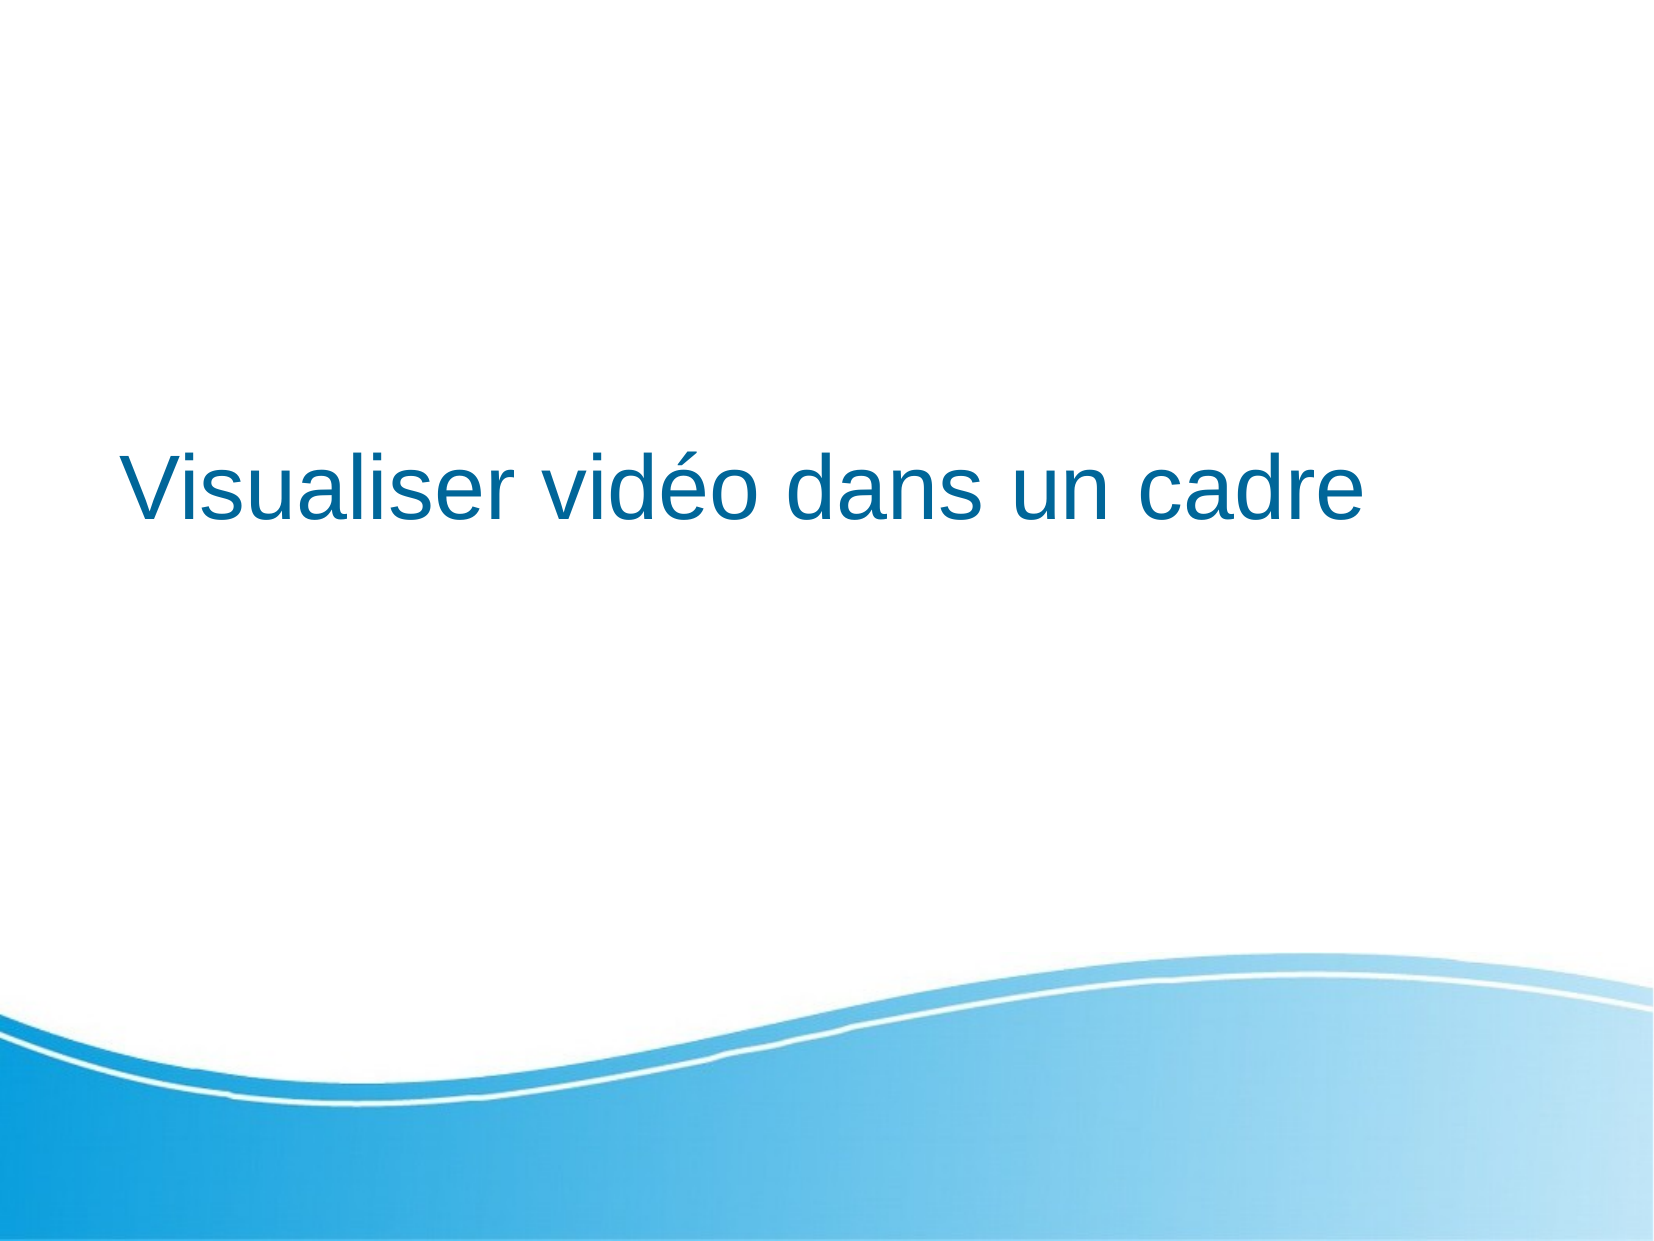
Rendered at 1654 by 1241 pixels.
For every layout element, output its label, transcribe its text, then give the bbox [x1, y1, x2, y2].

title Visualiser vidéo dans un cadre [0, 384, 1489, 592]
picture [0, 952, 1654, 1241]
